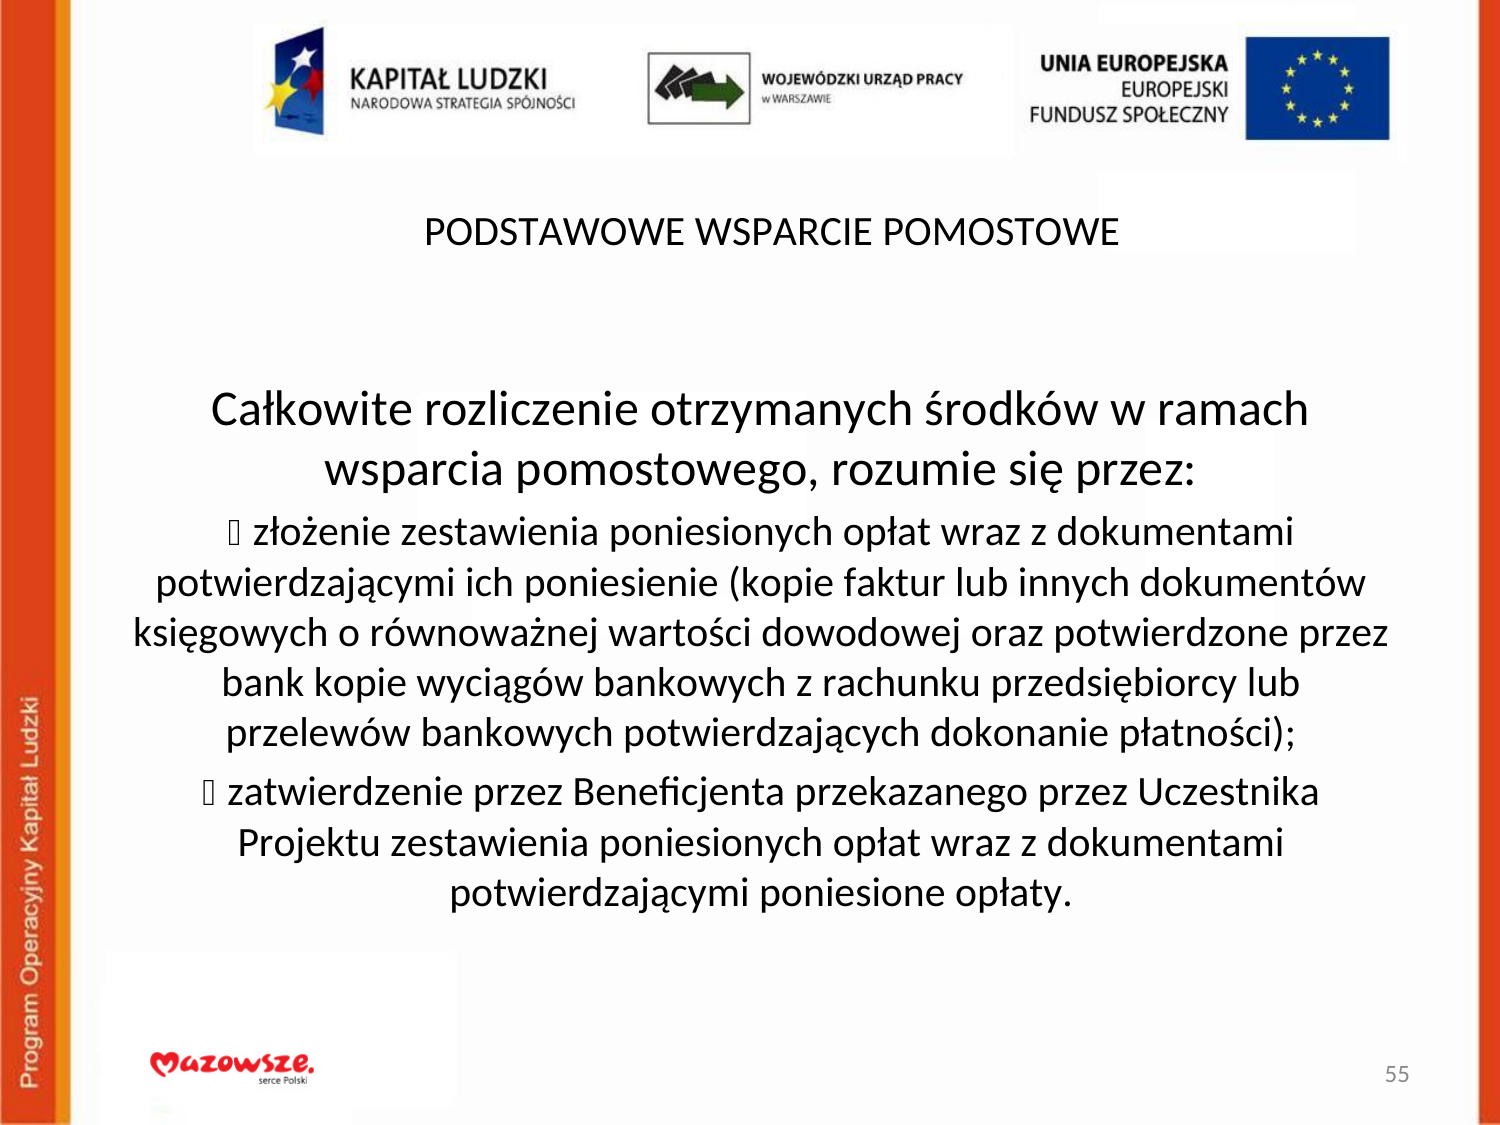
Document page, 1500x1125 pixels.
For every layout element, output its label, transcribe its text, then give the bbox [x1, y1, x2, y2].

text_box <numer> [1074, 1042, 1426, 1103]
title Całkowite rozliczenie otrzymanych środków w ramach wsparcia pomostowego, rozumie się przez:  złożenie zestawienia poniesionych opłat wraz z dokumentami potwierdzającymi ich poniesienie (kopie faktur lub innych dokumentów księgowych o równoważnej wartości dowodowej oraz potwierdzone przez bank kopie wyciągów bankowych z rachunku przedsiębiorcy lub przelewów bankowych potwierdzających dokonanie płatności);  zatwierdzenie przez Beneficjenta przekazanego przez Uczestnika Projektu zestawienia poniesionych opłat wraz z dokumentami potwierdzającymi poniesione opłaty. [112, 278, 1411, 1012]
text_box PODSTAWOWE WSPARCIE POMOSTOWE [194, 196, 1351, 256]
picture [0, 0, 1500, 1125]
